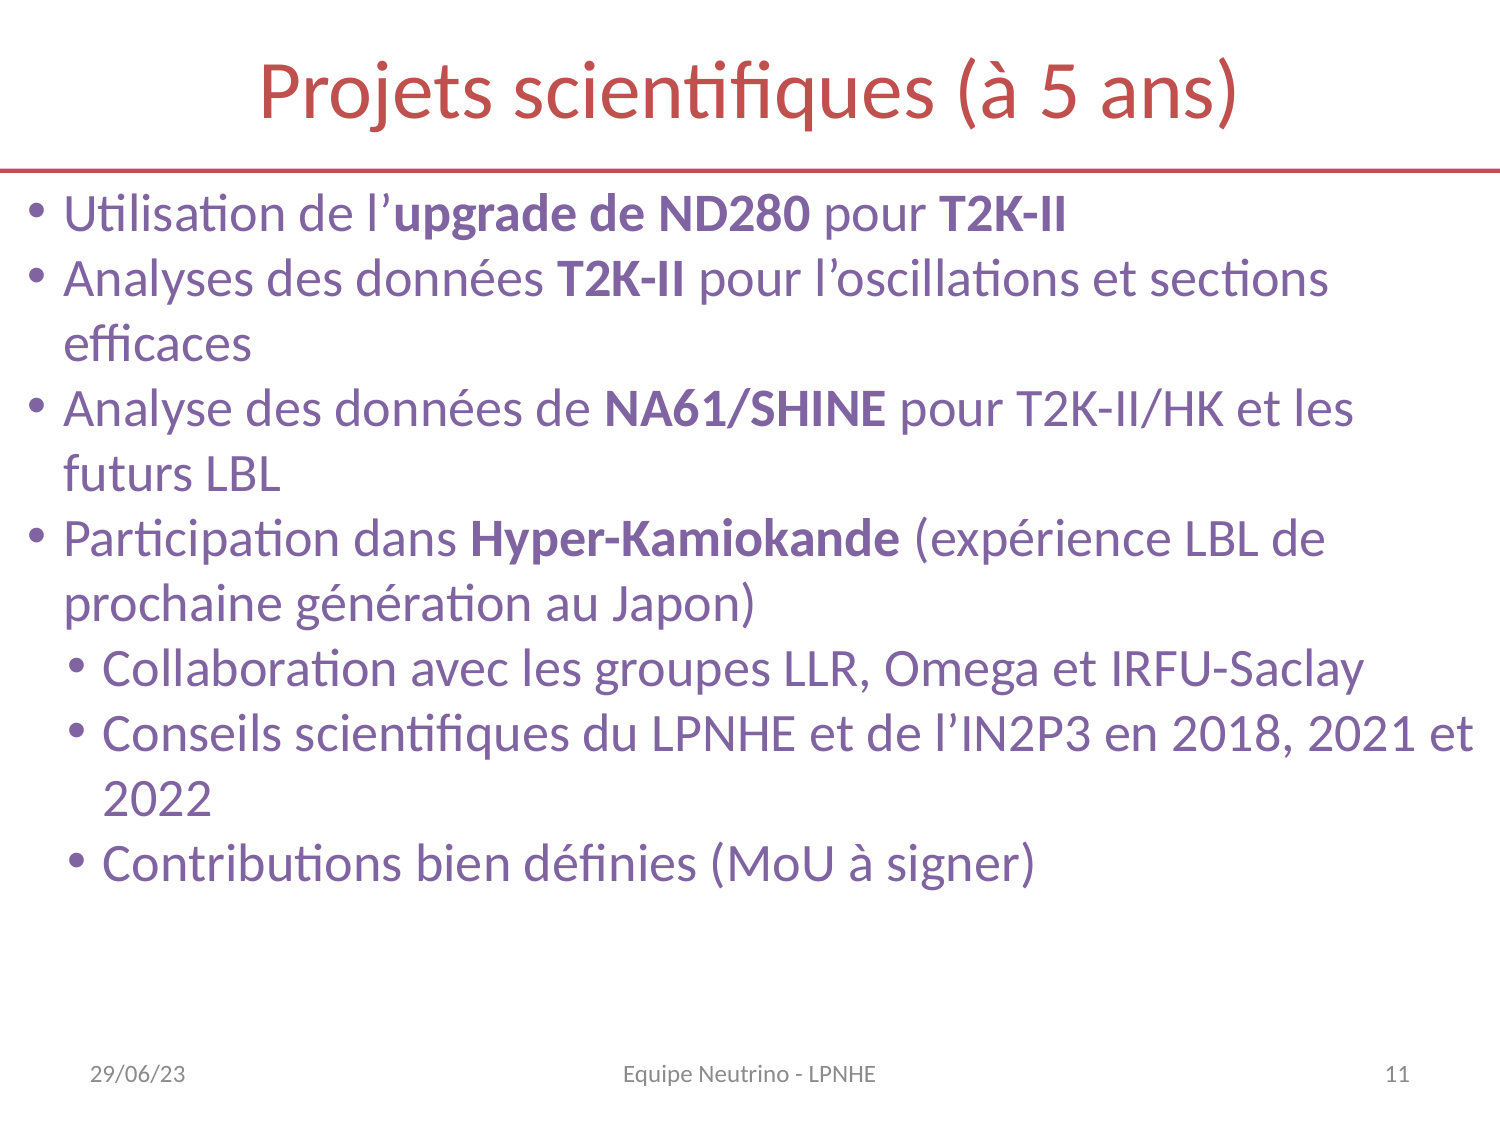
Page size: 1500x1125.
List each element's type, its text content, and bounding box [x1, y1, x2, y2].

text_box Equipe Neutrino - LPNHE [479, 1042, 1020, 1103]
text_box <number> [1074, 1042, 1425, 1103]
text_box Utilisation de l’upgrade de ND280 pour T2K-II Analyses des données T2K-II pour l’oscillations et sections efficaces Analyse des données de NA61/SHINE pour T2K-II/HK et les futurs LBL Participation dans Hyper-Kamiokande (expérience LBL de prochaine génération au Japon) Collaboration avec les groupes LLR, Omega et IRFU-Saclay Conseils scientifiques du LPNHE et de l’IN2P3 en 2018, 2021 et 2022 Contributions bien définies (MoU à signer) [12, 170, 1500, 795]
text_box Projets scientifiques (à 5 ans) [75, 29, 1425, 141]
text_box 29/06/23 [74, 1042, 425, 1103]
